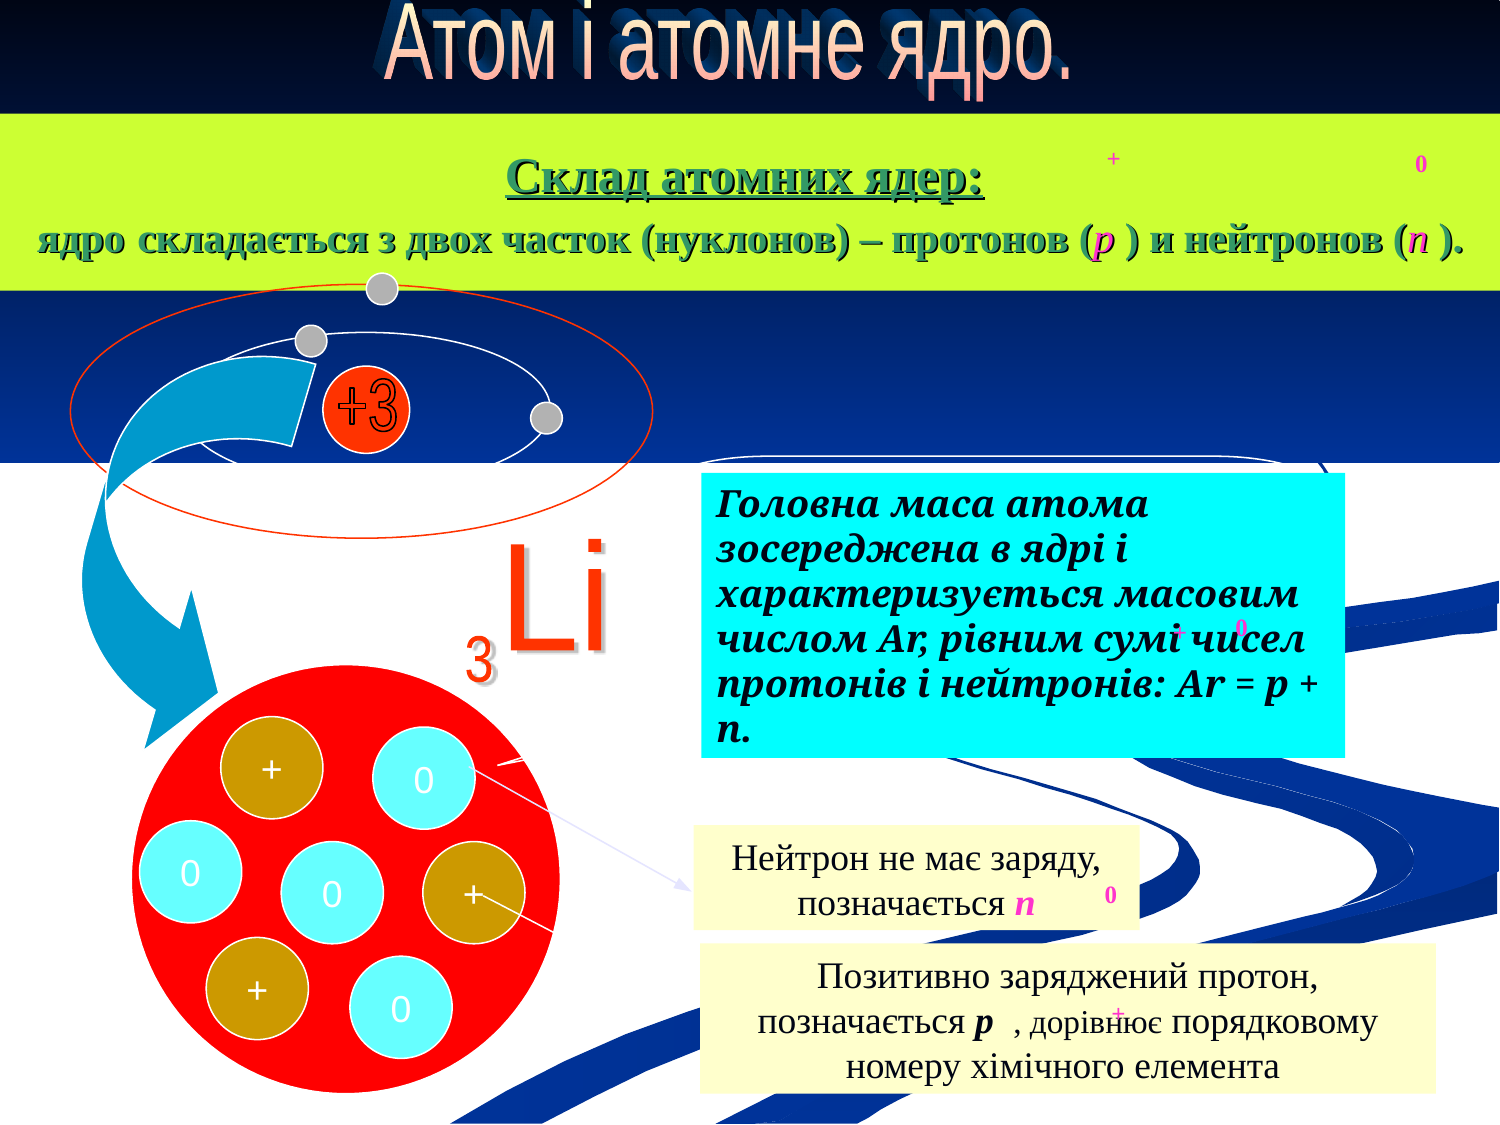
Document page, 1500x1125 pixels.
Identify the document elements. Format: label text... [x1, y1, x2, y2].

text_box [81, 356, 316, 752]
text_box Головна маса атома зосереджена в ядрі і характеризується масовим числом Аr, рівним сумі чисел протонів і нейтронів: Аr = p + n. [701, 472, 1346, 669]
text_box Li [588, 538, 602, 552]
text_box 0 [139, 820, 242, 923]
text_box [366, 273, 398, 305]
text_box Li [510, 544, 575, 651]
text_box 3 [466, 635, 492, 683]
text_box [295, 325, 327, 357]
text_box 0 [281, 841, 384, 944]
text_box [655, 456, 1307, 673]
text_box Позитивно заряджений протон, позначається р , дорівнює порядковому номеру хімічного елемента [700, 943, 1436, 1094]
text_box [131, 664, 701, 1094]
text_box [322, 366, 410, 454]
text_box + [1091, 135, 1132, 181]
title Склад атомних ядер: ядро складається з двох часток (нуклонов) – протонов (p ) и нейтронов (n ). [0, 113, 1500, 291]
text_box + [422, 841, 526, 944]
text_box 0 [1400, 139, 1436, 185]
text_box +3 [370, 378, 397, 432]
text_box + [206, 937, 309, 1040]
text_box + [1157, 608, 1198, 654]
text_box +3 [338, 387, 366, 425]
text_box 0 [372, 727, 476, 830]
text_box + [220, 716, 323, 819]
text_box 0 [1089, 870, 1126, 916]
text_box Li [588, 569, 602, 651]
text_box 0 [1220, 604, 1256, 650]
text_box + [1096, 989, 1144, 1035]
text_box 0 [349, 956, 453, 1059]
text_box [530, 402, 563, 434]
text_box Нейтрон не має заряду, позначається n [693, 825, 1140, 931]
